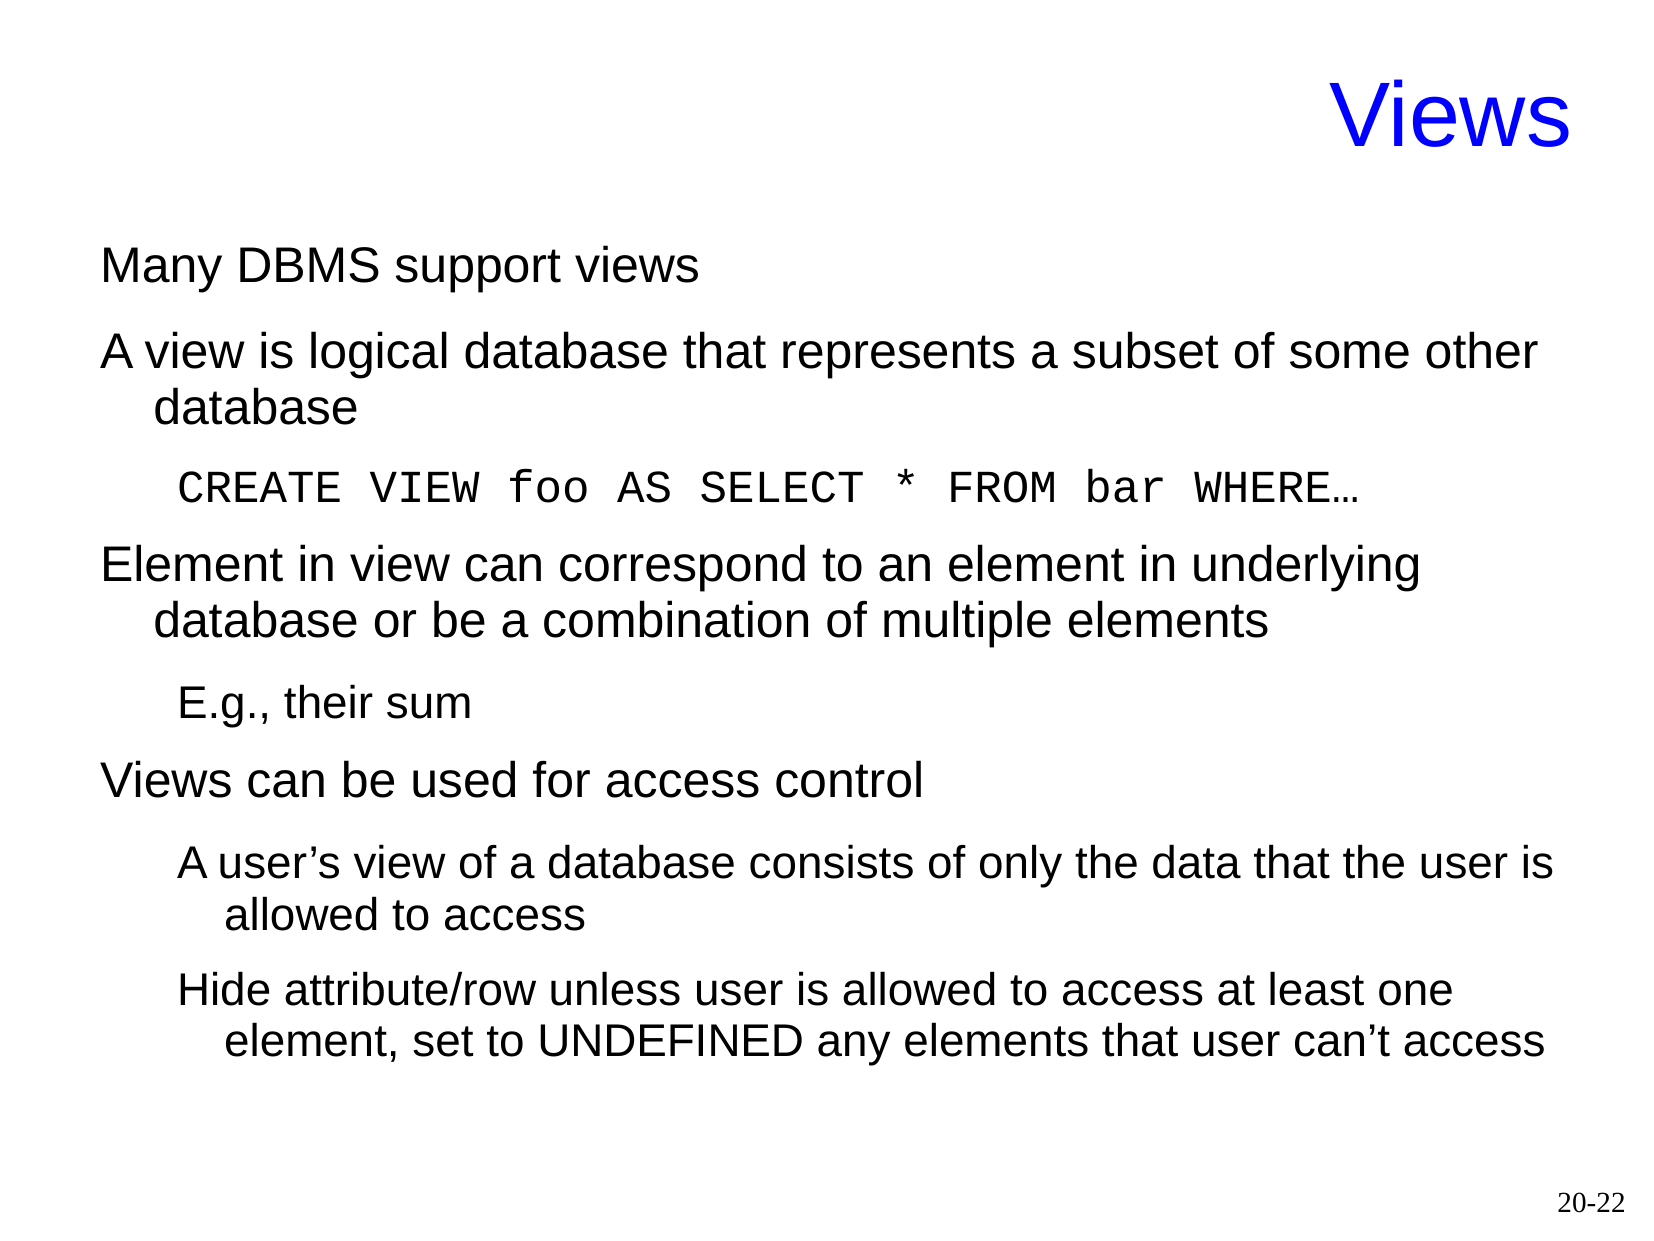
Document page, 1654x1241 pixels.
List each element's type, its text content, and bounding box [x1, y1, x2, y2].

list Many DBMS support views A view is logical database that represents a subset of some other database CREATE VIEW foo AS SELECT * FROM bar WHERE… Element in view can correspond to an element in underlying database or be a combination of multiple elements E.g., their sum Views can be used for access control A user’s view of a database consists of only the data that the user is allowed to access Hide attribute/row unless user is allowed to access at least one element, set to UNDEFINED any elements that user can’t access [82, 237, 1571, 1170]
title Views [84, 11, 1573, 218]
